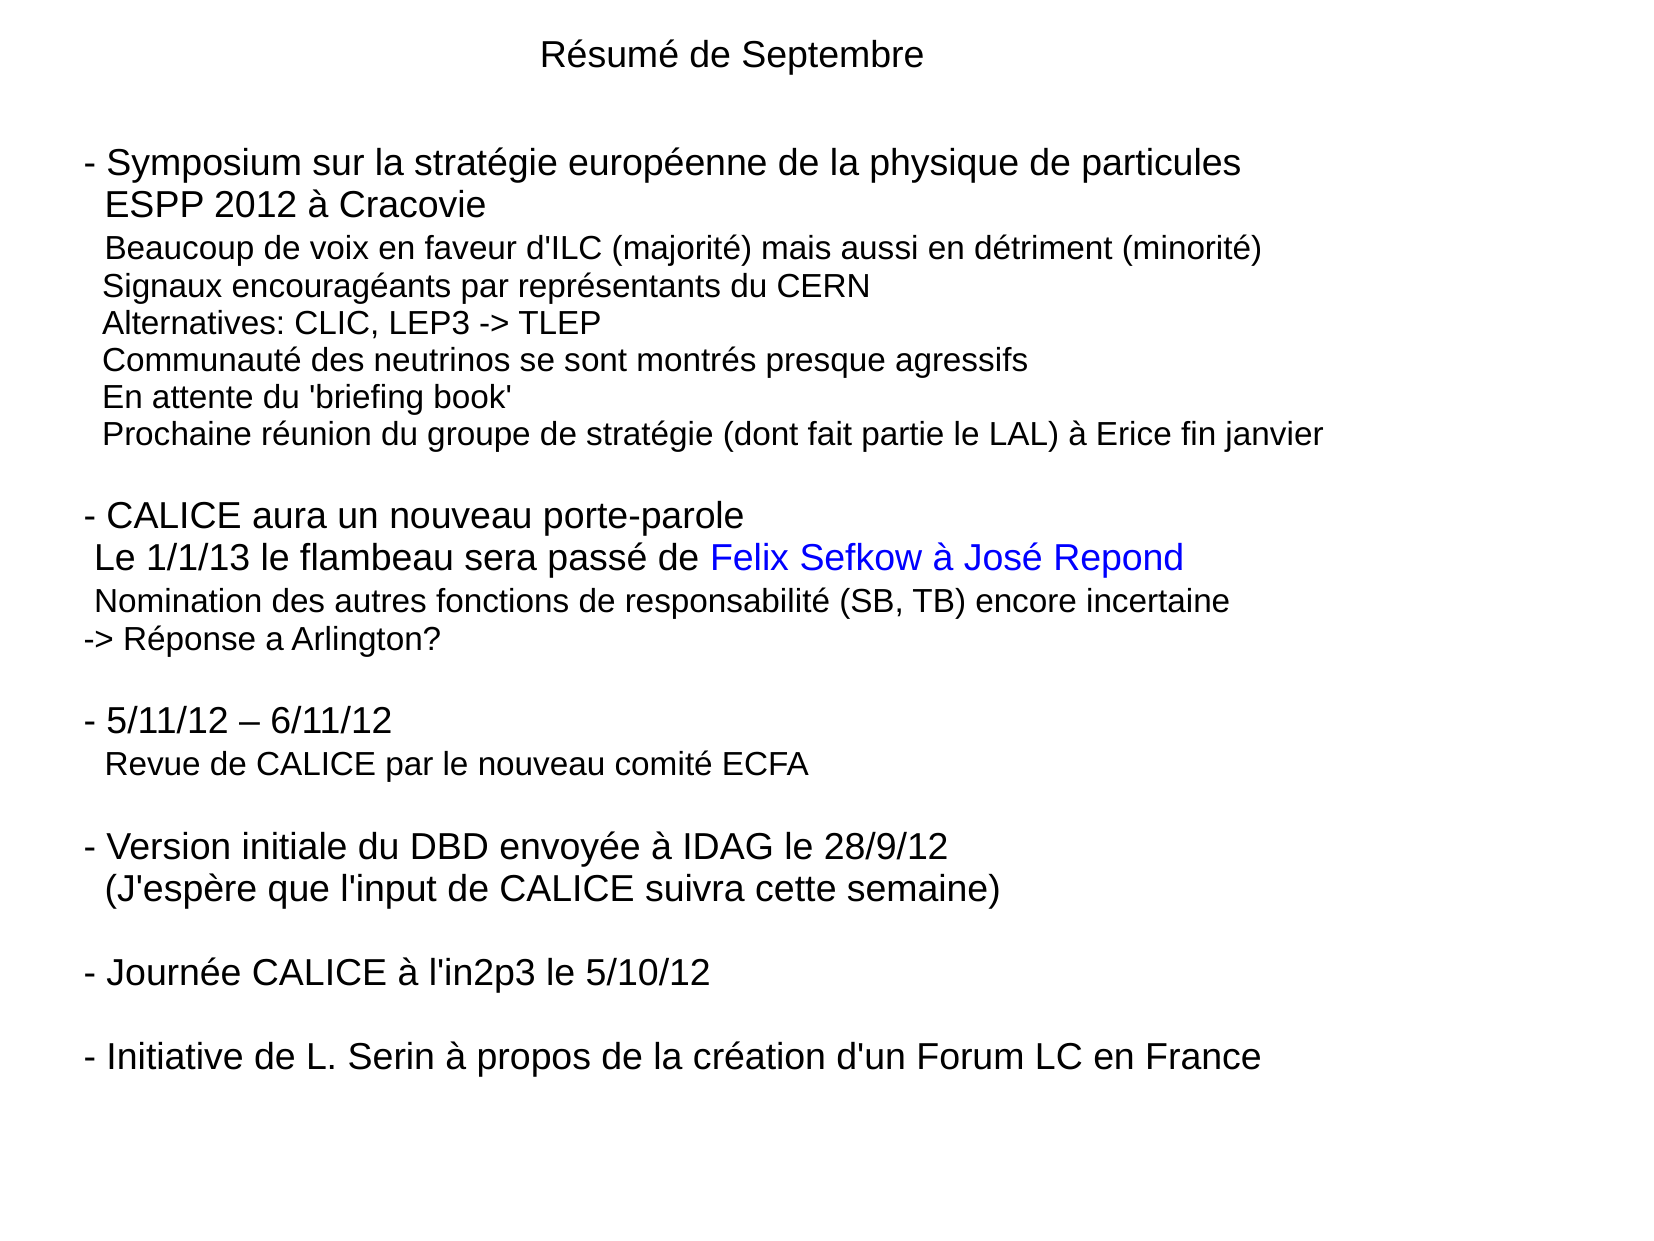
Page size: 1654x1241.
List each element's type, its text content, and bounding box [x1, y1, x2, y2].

text_box - Symposium sur la stratégie européenne de la physique de particules ESPP 2012 à Cracovie Beaucoup de voix en faveur d'ILC (majorité) mais aussi en détriment (minorité) Signaux encouragéants par représentants du CERN Alternatives: CLIC, LEP3 -> TLEP Communauté des neutrinos se sont montrés presque agressifs En attente du 'briefing book' Prochaine réunion du groupe de stratégie (dont fait partie le LAL) à Erice fin janvier - CALICE aura un nouveau porte-parole Le 1/1/13 le flambeau sera passé de Felix Sefkow à José Repond Nomination des autres fonctions de responsabilité (SB, TB) encore incertaine -> Réponse a Arlington? - 5/11/12 – 6/11/12 Revue de CALICE par le nouveau comité ECFA - Version initiale du DBD envoyée à IDAG le 28/9/12 (J'espère que l'input de CALICE suivra cette semaine) - Journée CALICE à l'in2p3 le 5/10/12 - Initiative de L. Serin à propos de la création d'un Forum LC en France [68, 133, 1341, 1129]
text_box Résumé de Septembre [525, 25, 941, 83]
